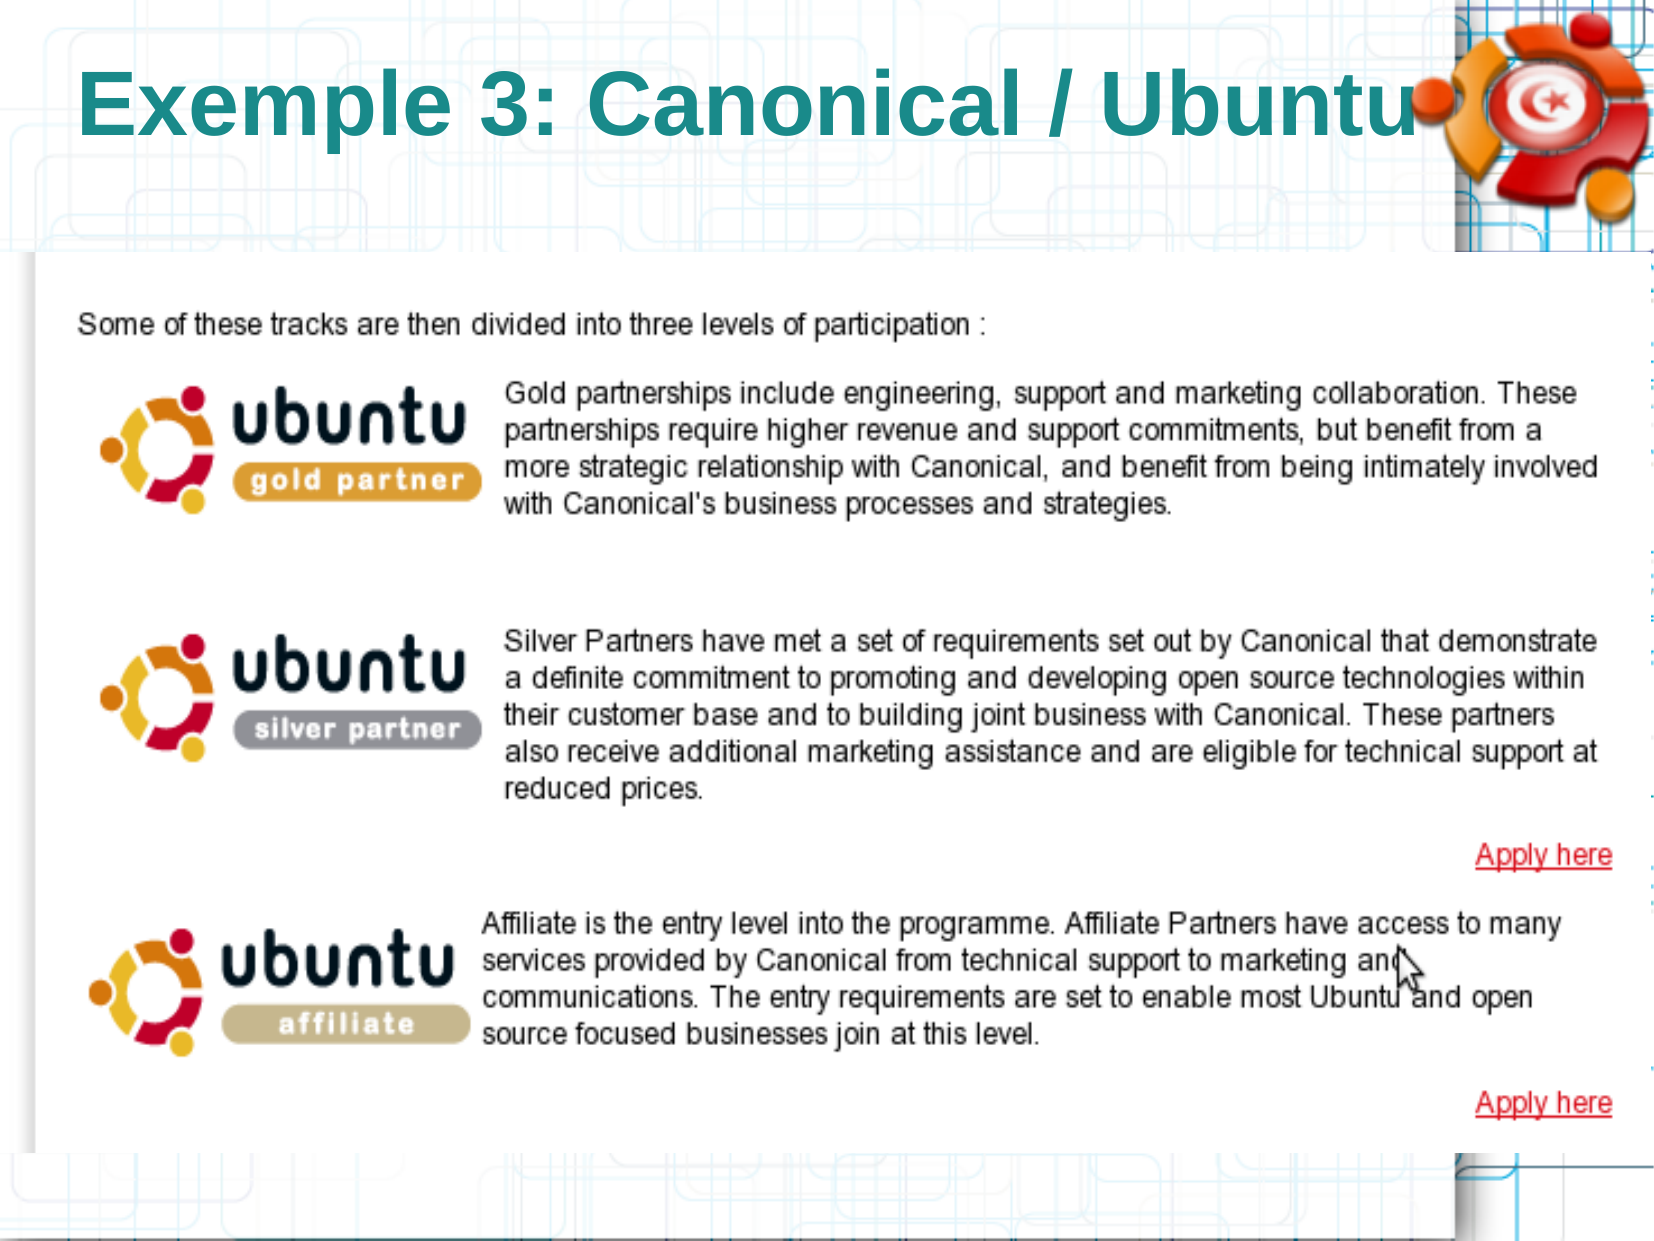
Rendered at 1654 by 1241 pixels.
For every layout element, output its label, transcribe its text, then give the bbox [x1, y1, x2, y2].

title Exemple 3: Canonical / Ubuntu [76, 7, 1405, 200]
picture [0, 0, 1654, 1241]
